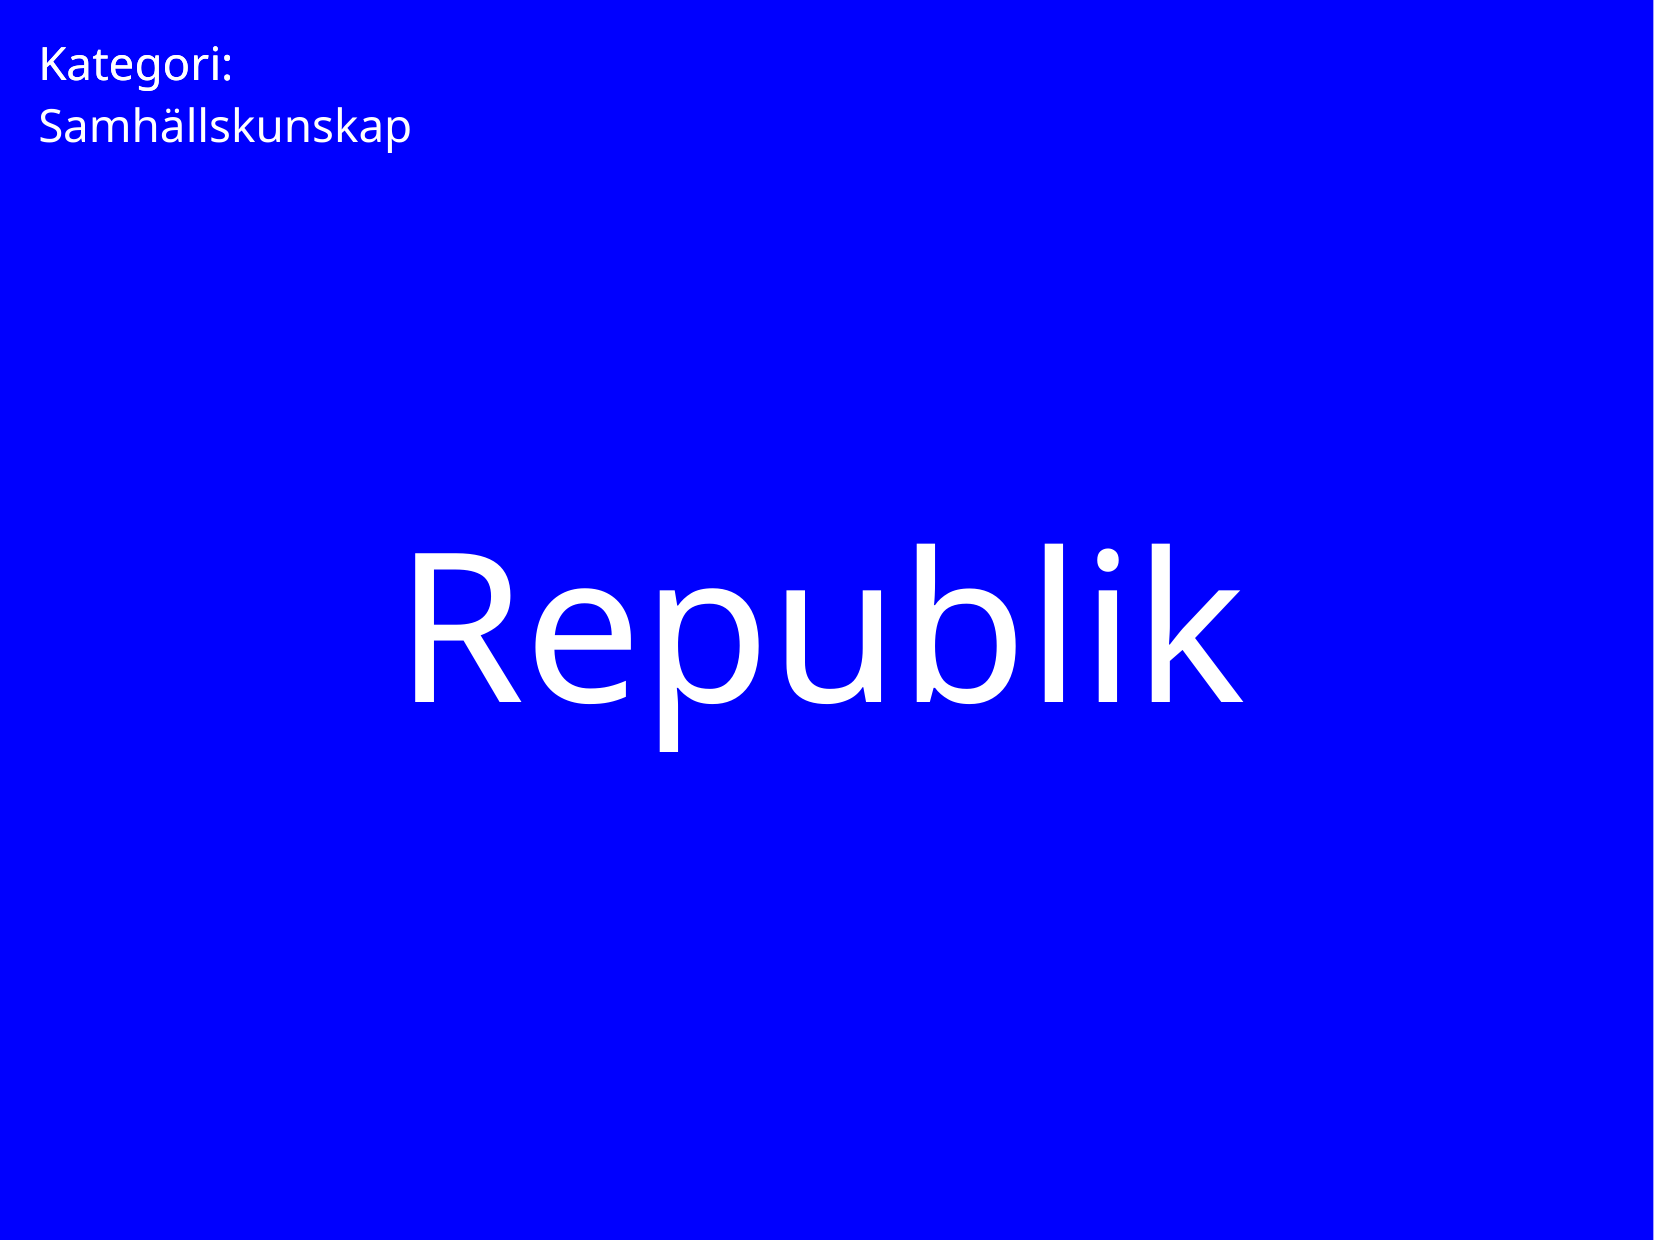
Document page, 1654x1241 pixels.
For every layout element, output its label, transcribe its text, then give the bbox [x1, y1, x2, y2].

text_box Kategori: Samhällskunskap [23, 23, 615, 160]
text_box Republik [283, 472, 1359, 765]
